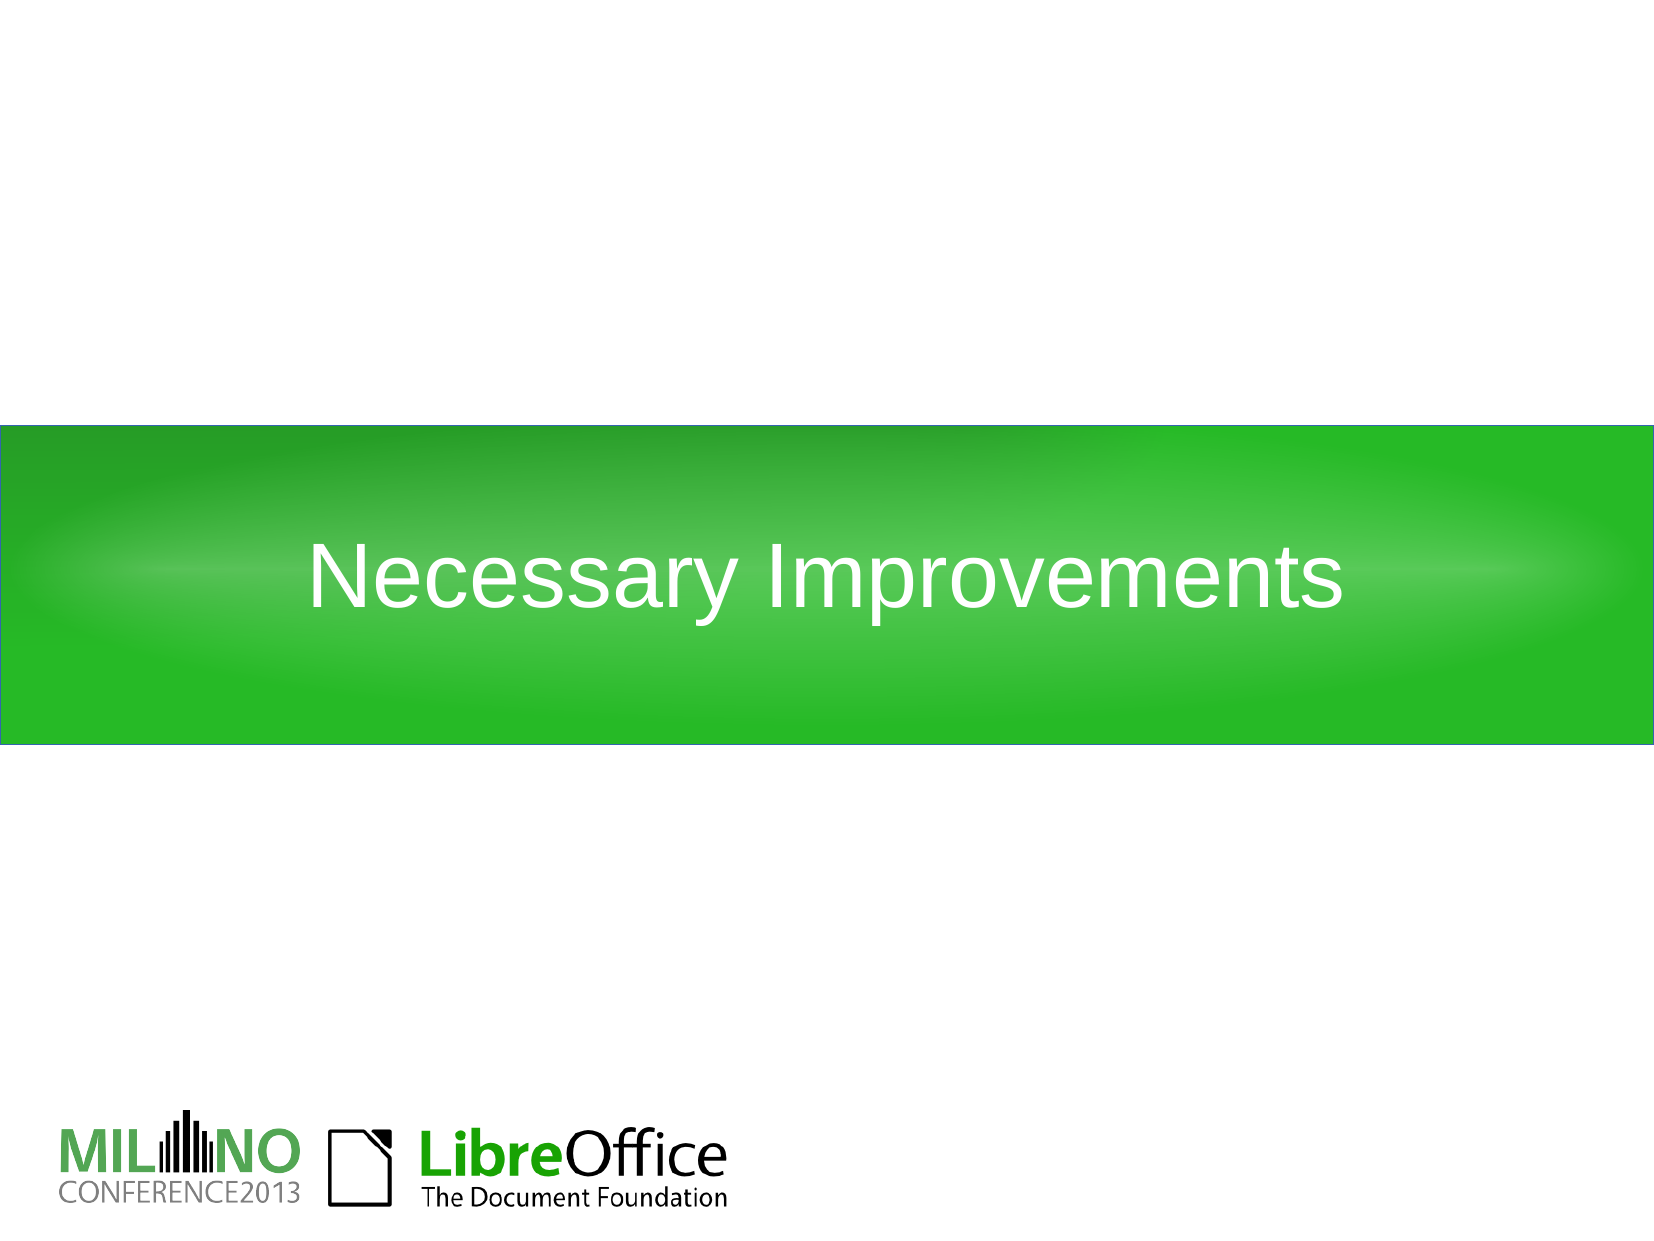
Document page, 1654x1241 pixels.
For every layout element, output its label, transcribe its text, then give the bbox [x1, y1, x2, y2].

title Necessary Improvements [82, 472, 1571, 680]
picture [59, 1092, 757, 1241]
